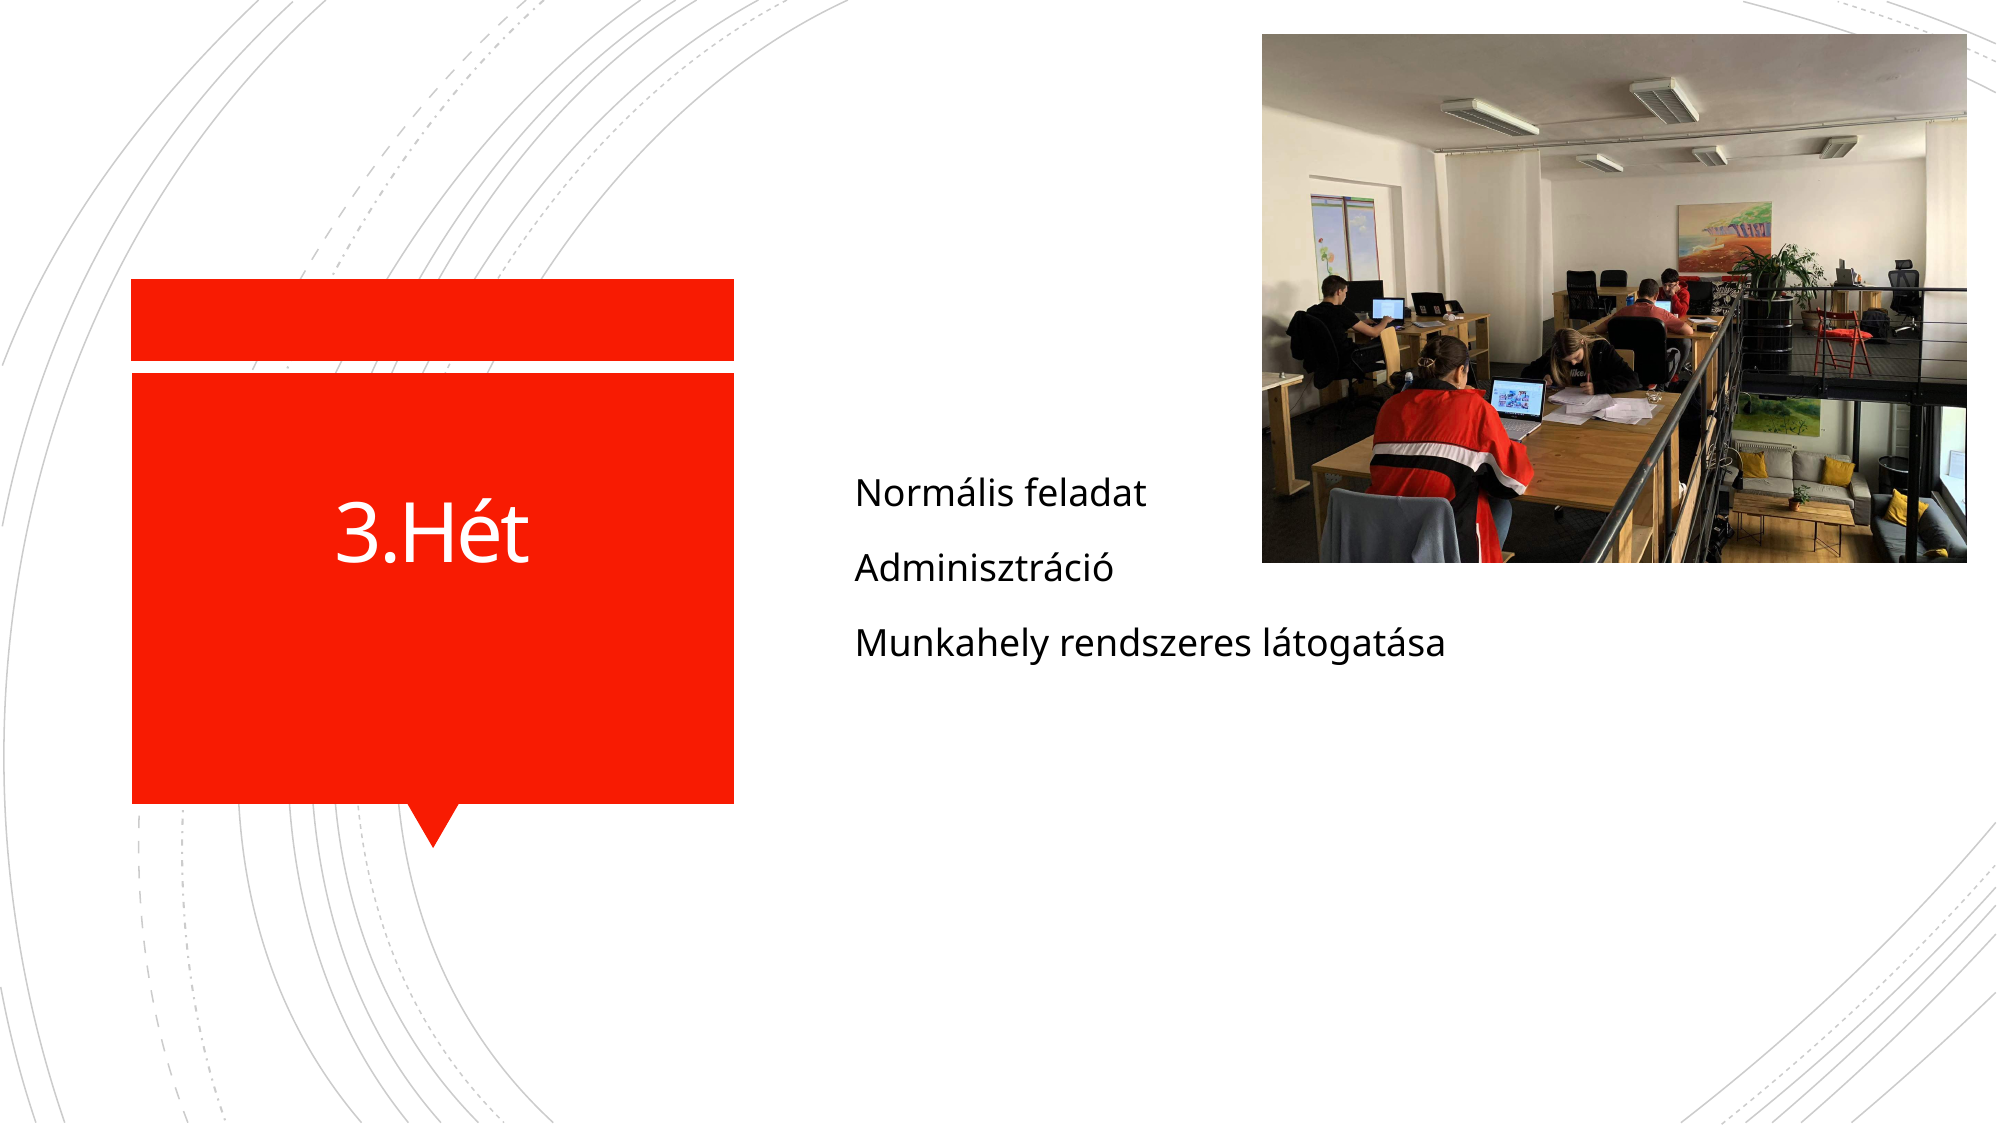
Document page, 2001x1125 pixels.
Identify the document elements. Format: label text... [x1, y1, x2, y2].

picture [1262, 34, 1967, 563]
title 3.Hét [145, 385, 720, 789]
list Normális feladat Adminisztráció Munkahely rendszeres látogatása [839, 131, 1871, 993]
